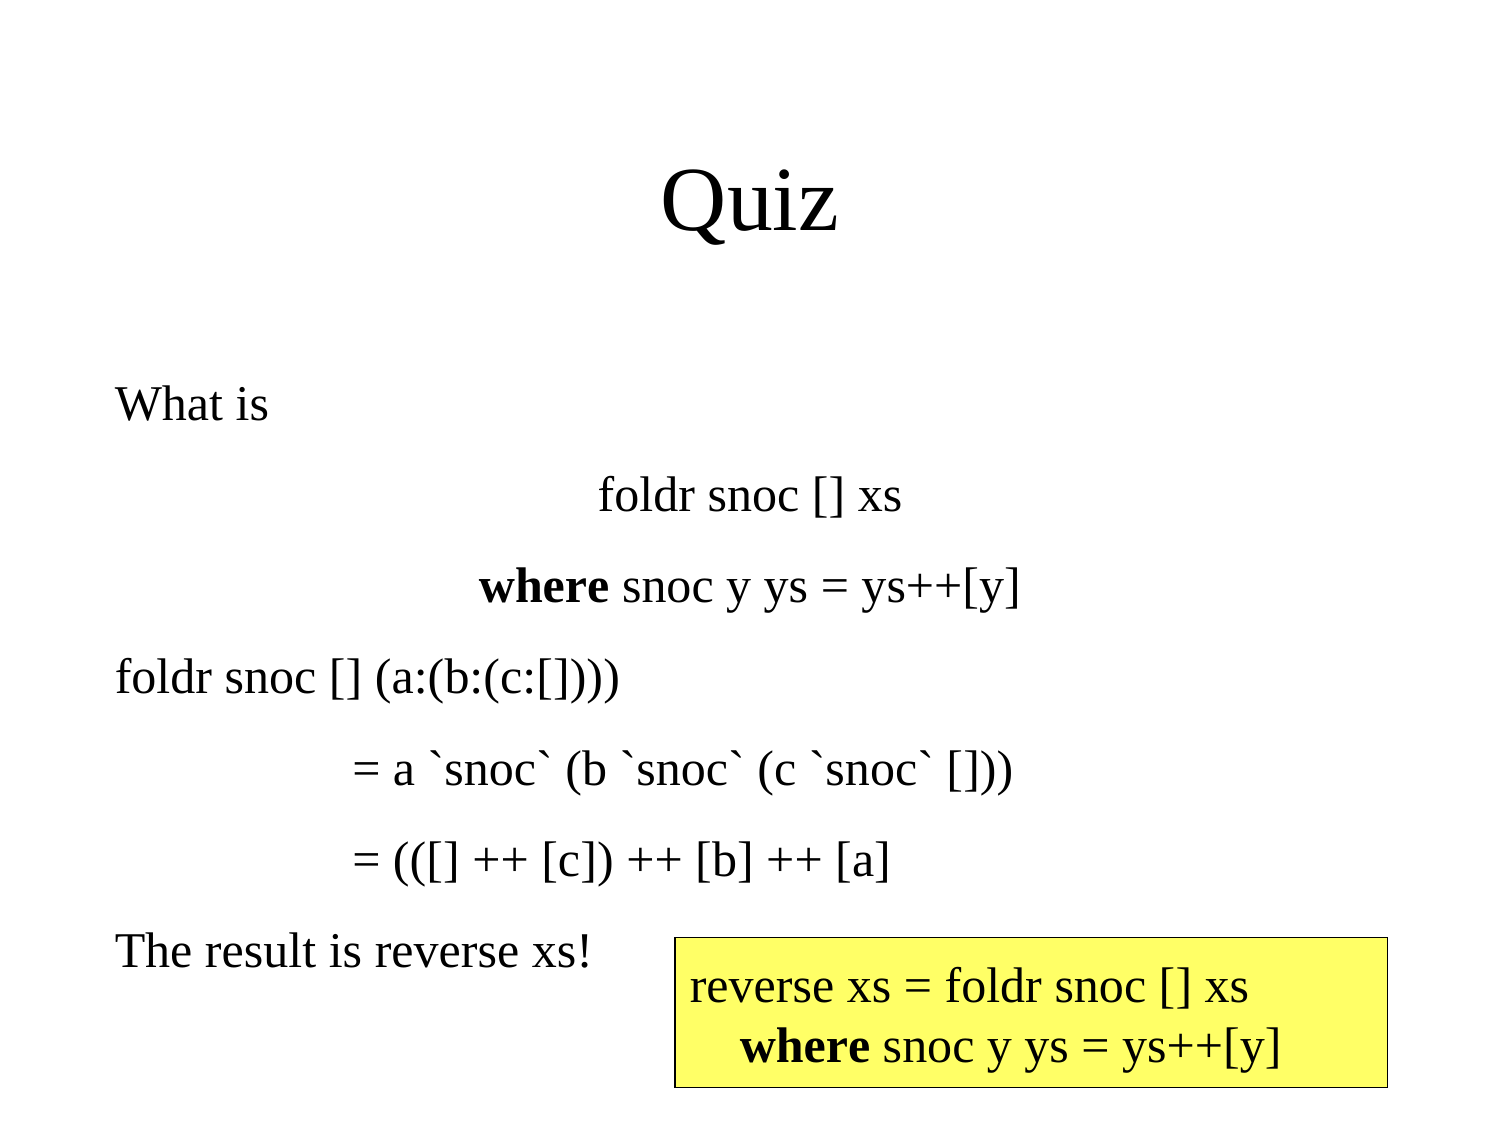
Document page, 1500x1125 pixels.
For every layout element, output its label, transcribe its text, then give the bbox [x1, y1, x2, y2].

text_box reverse xs = foldr snoc [] xs where snoc y ys = ys++[y] [674, 937, 1388, 1088]
text_box What is foldr snoc [] xs where snoc y ys = ys++[y] foldr snoc [] (a:(b:(c:[]))) = a `snoc` (b `snoc` (c `snoc` [])) = (([] ++ [c]) ++ [b] ++ [a] The result is reverse xs! [99, 362, 1401, 986]
title Quiz [112, 99, 1388, 288]
